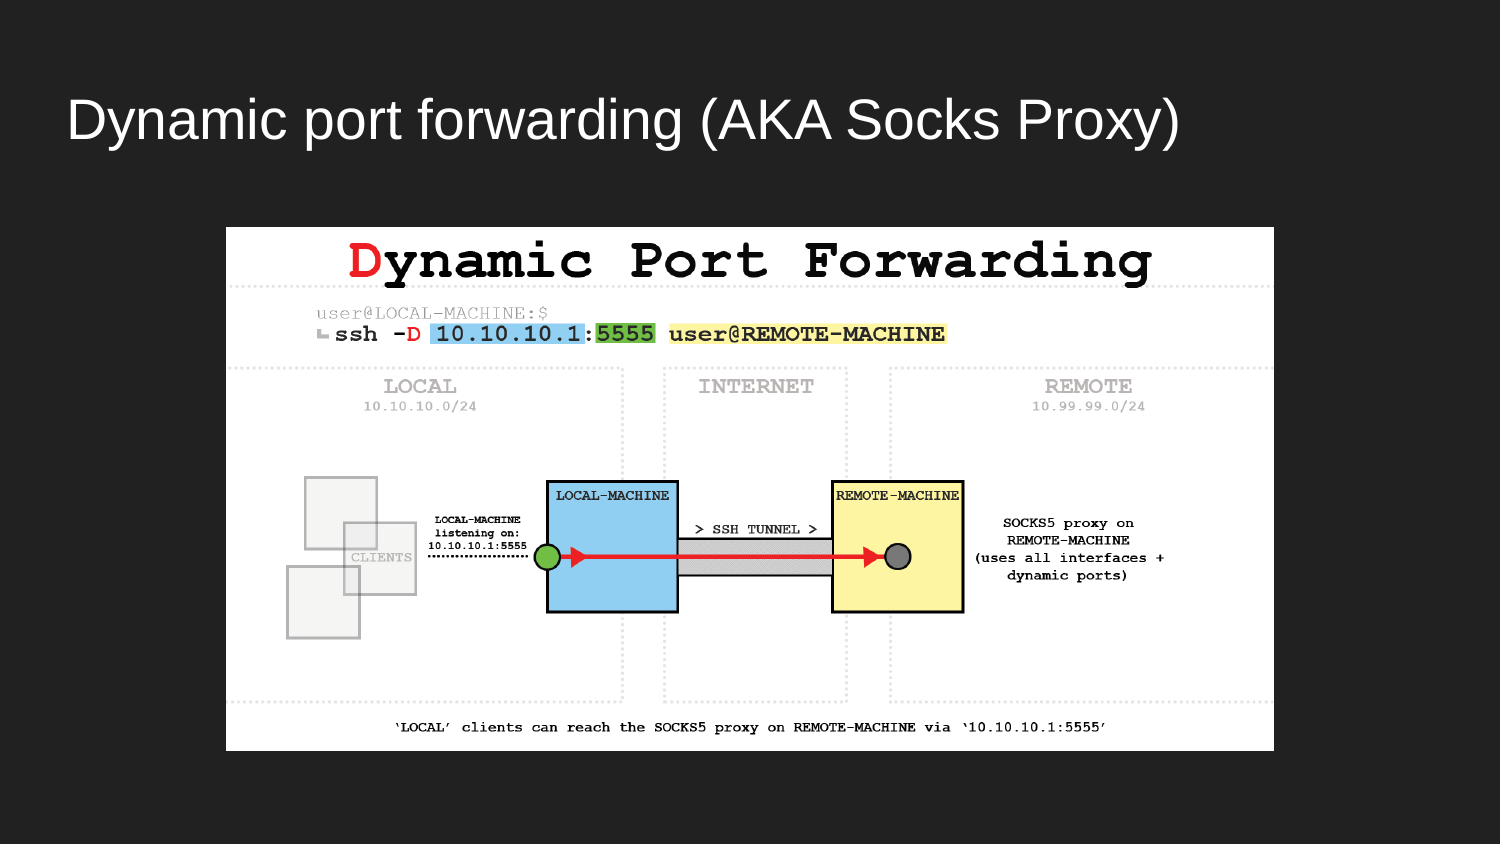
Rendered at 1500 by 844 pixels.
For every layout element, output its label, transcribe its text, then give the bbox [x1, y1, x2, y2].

picture [226, 227, 1274, 751]
title Dynamic port forwarding (AKA Socks Proxy) [51, 72, 1449, 167]
